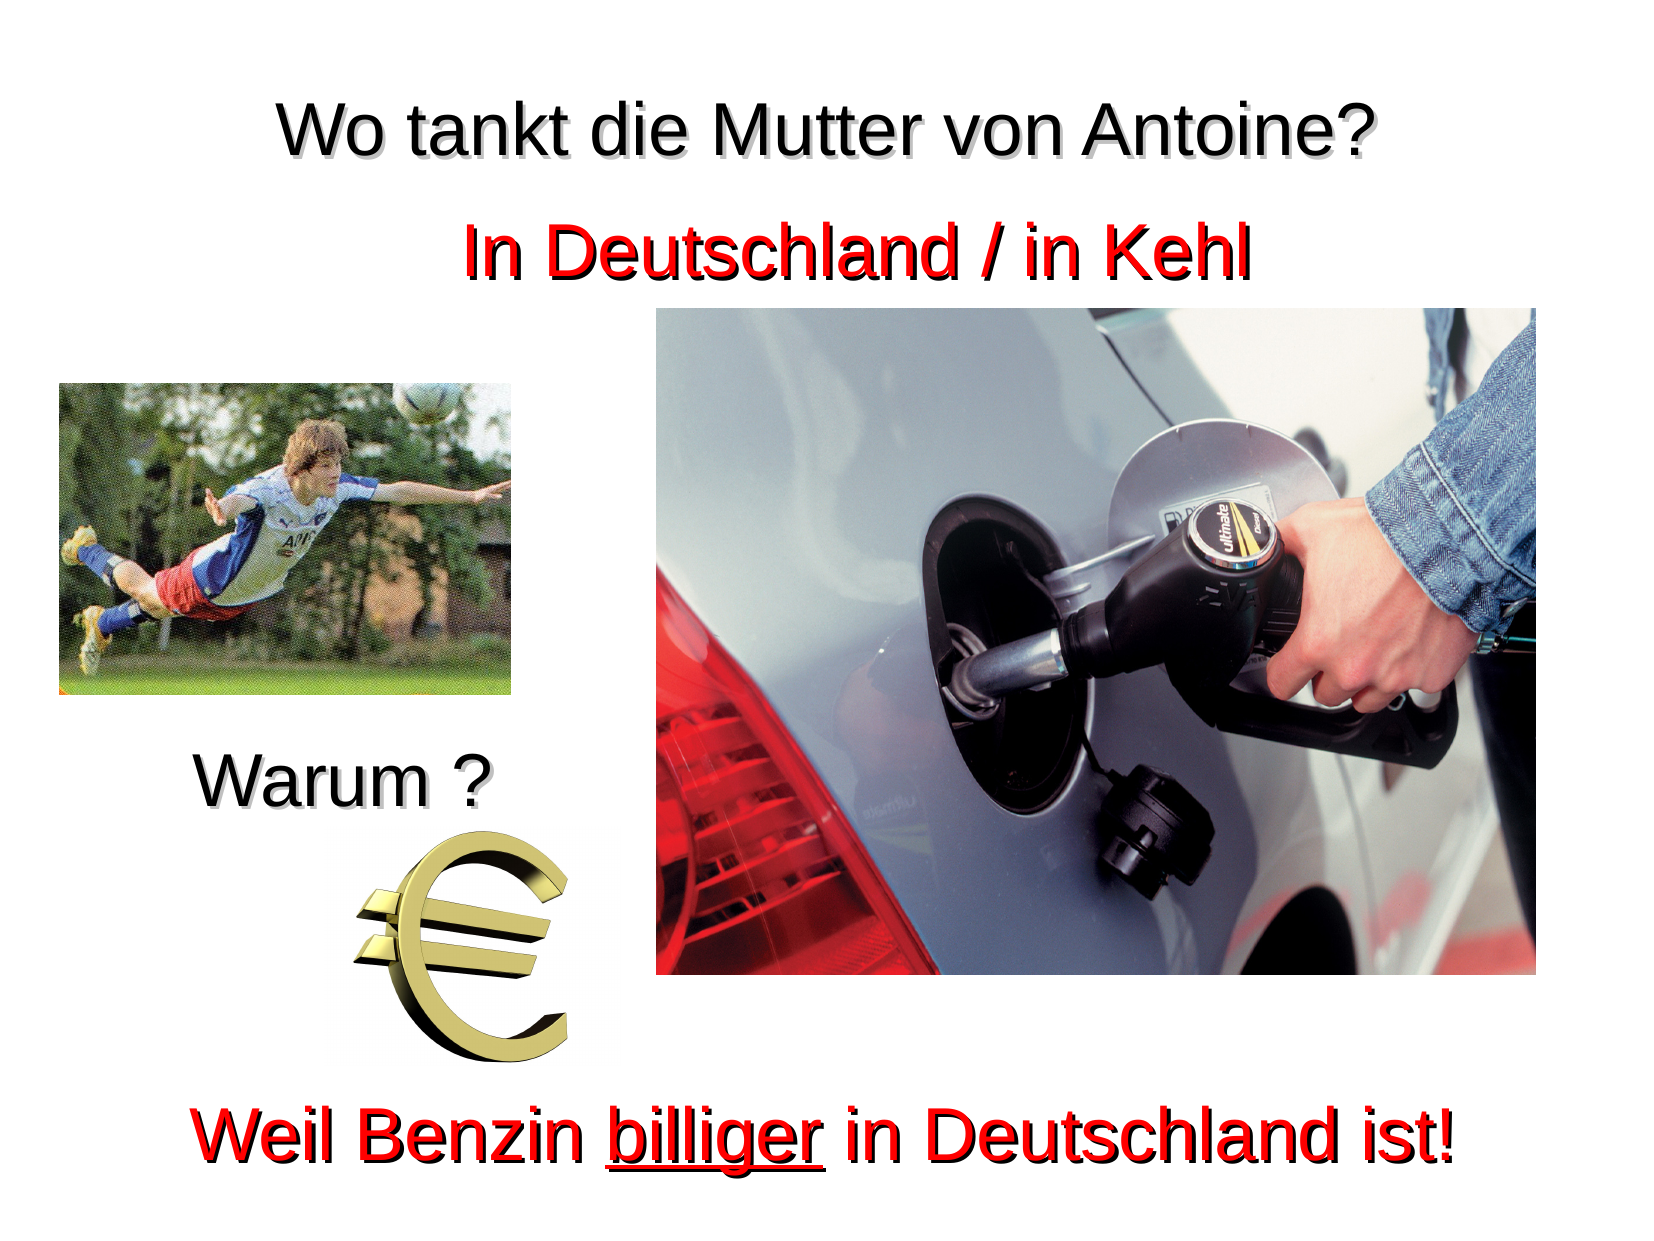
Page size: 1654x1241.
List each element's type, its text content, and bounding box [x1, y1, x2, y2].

text_box Weil Benzin billiger in Deutschland ist! [140, 1092, 1506, 1177]
picture [324, 826, 621, 1066]
picture [656, 308, 1536, 975]
text_box In Deutschland / in Kehl [295, 177, 1418, 325]
text_box Warum ? [154, 738, 532, 823]
title Wo tankt die Mutter von Antoine? [29, 52, 1625, 207]
picture [59, 383, 511, 695]
